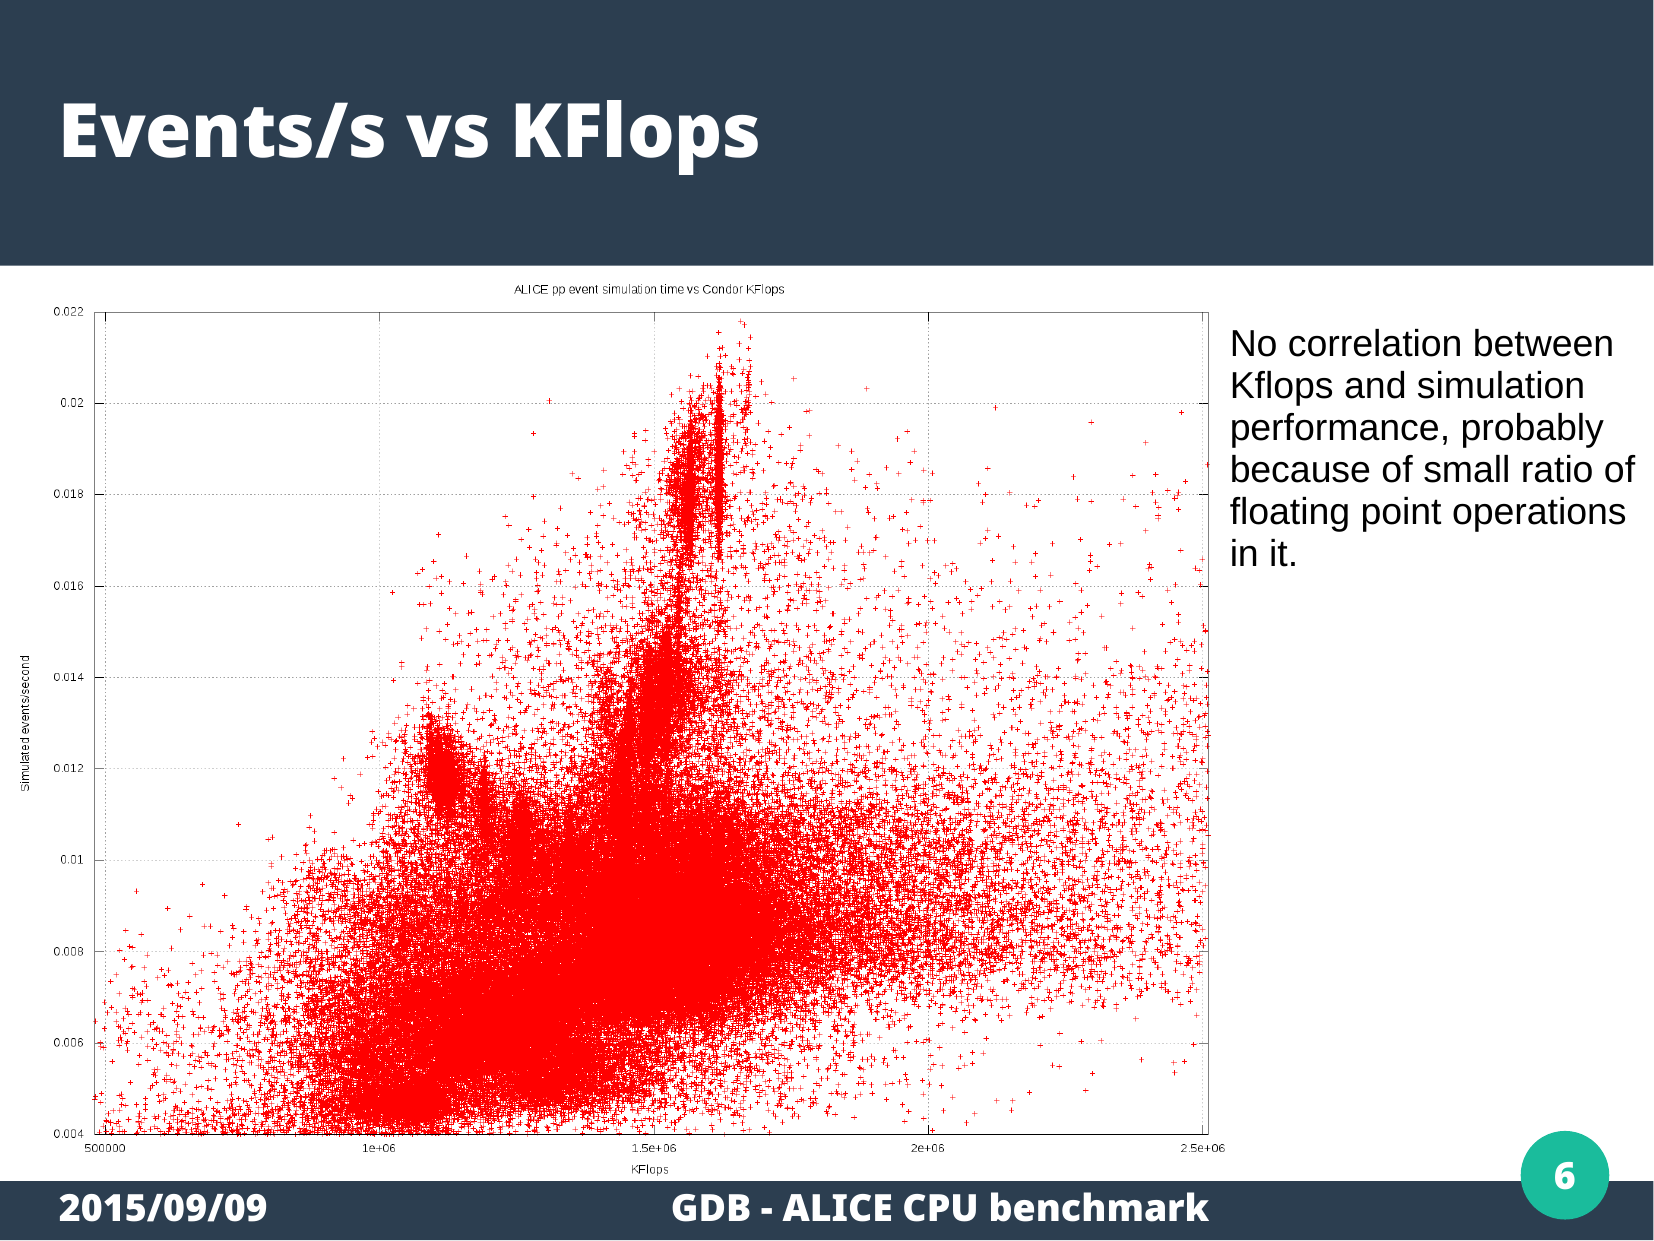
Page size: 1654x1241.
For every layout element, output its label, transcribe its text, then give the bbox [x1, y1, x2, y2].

picture [15, 268, 1231, 1180]
text_box No correlation between Kflops and simulation performance, probably because of small ratio of floating point operations in it. [1215, 315, 1654, 582]
title Events/s vs KFlops [59, 49, 1595, 207]
